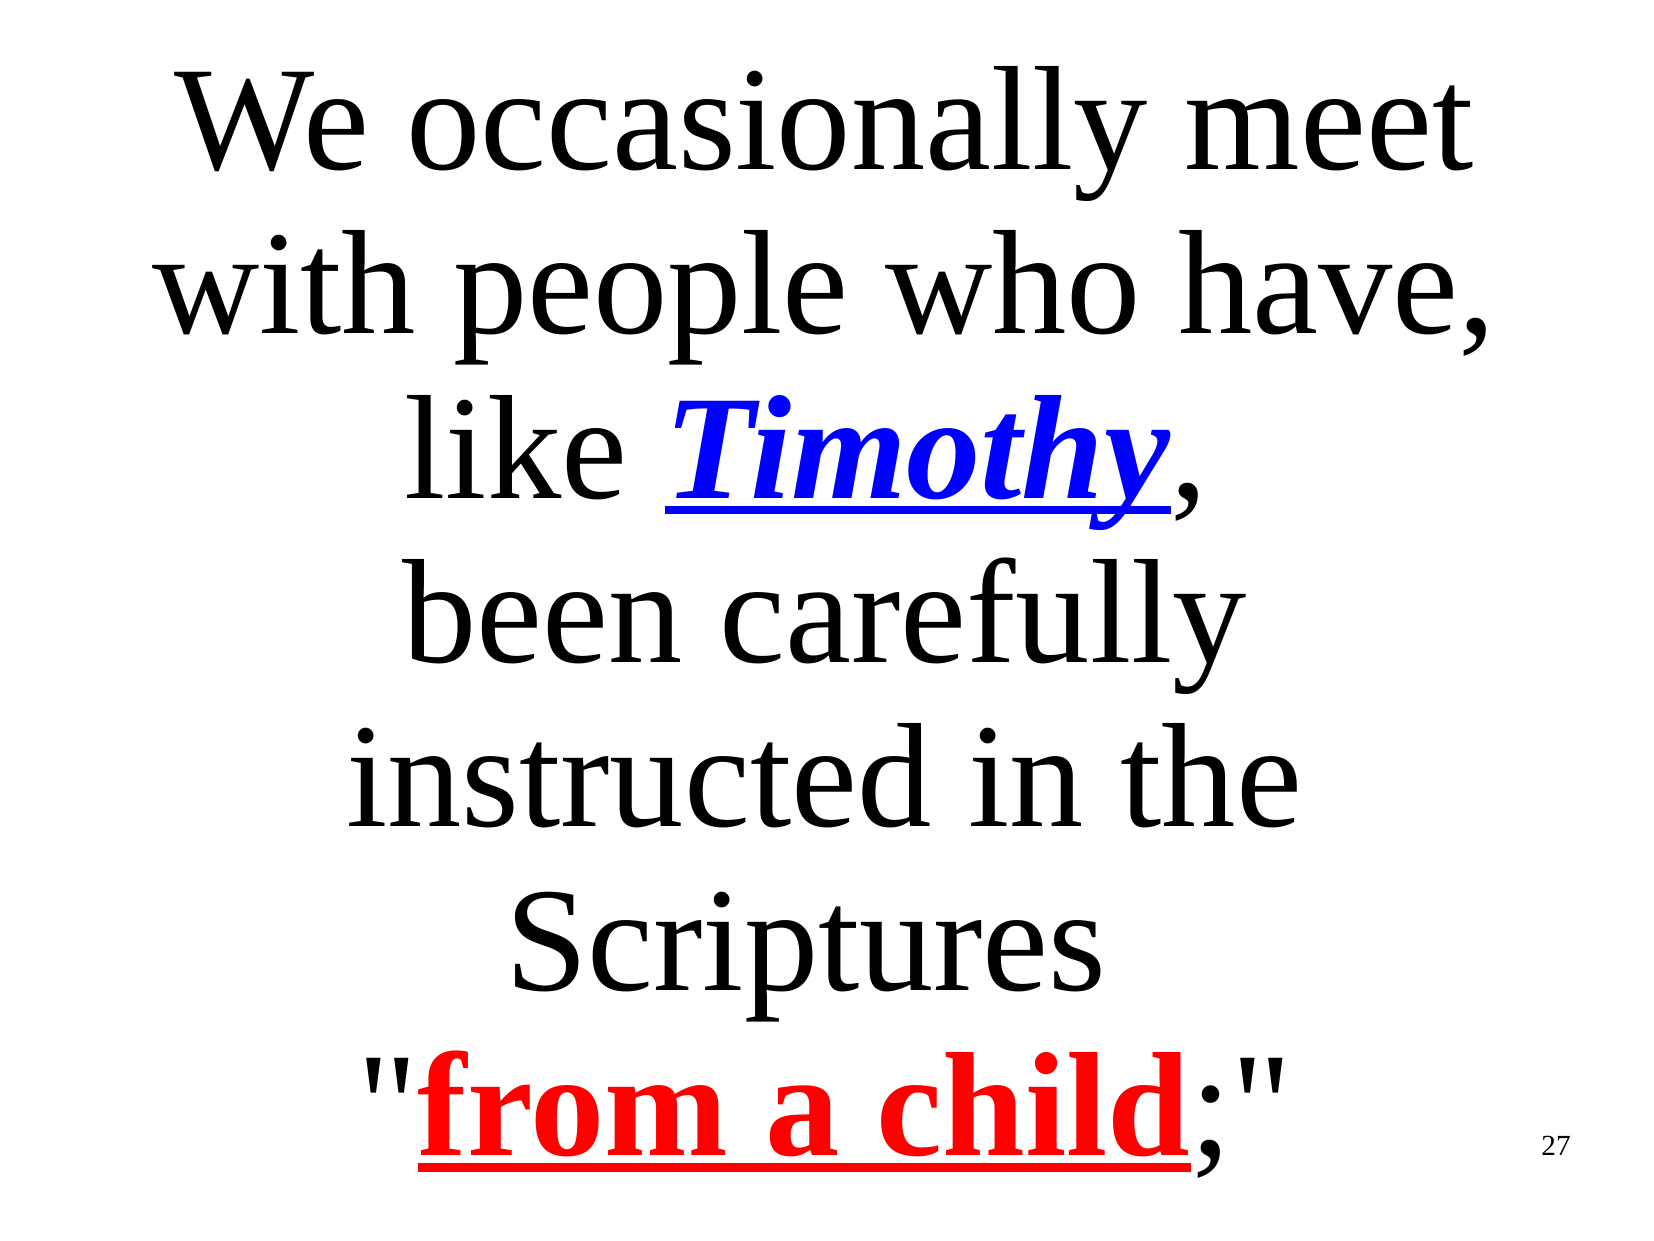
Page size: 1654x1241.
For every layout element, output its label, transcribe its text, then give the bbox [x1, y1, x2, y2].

list We occasionally meet with people who have, like Timothy, been carefully instructed in the Scriptures "from a child;" [37, 37, 1613, 1201]
